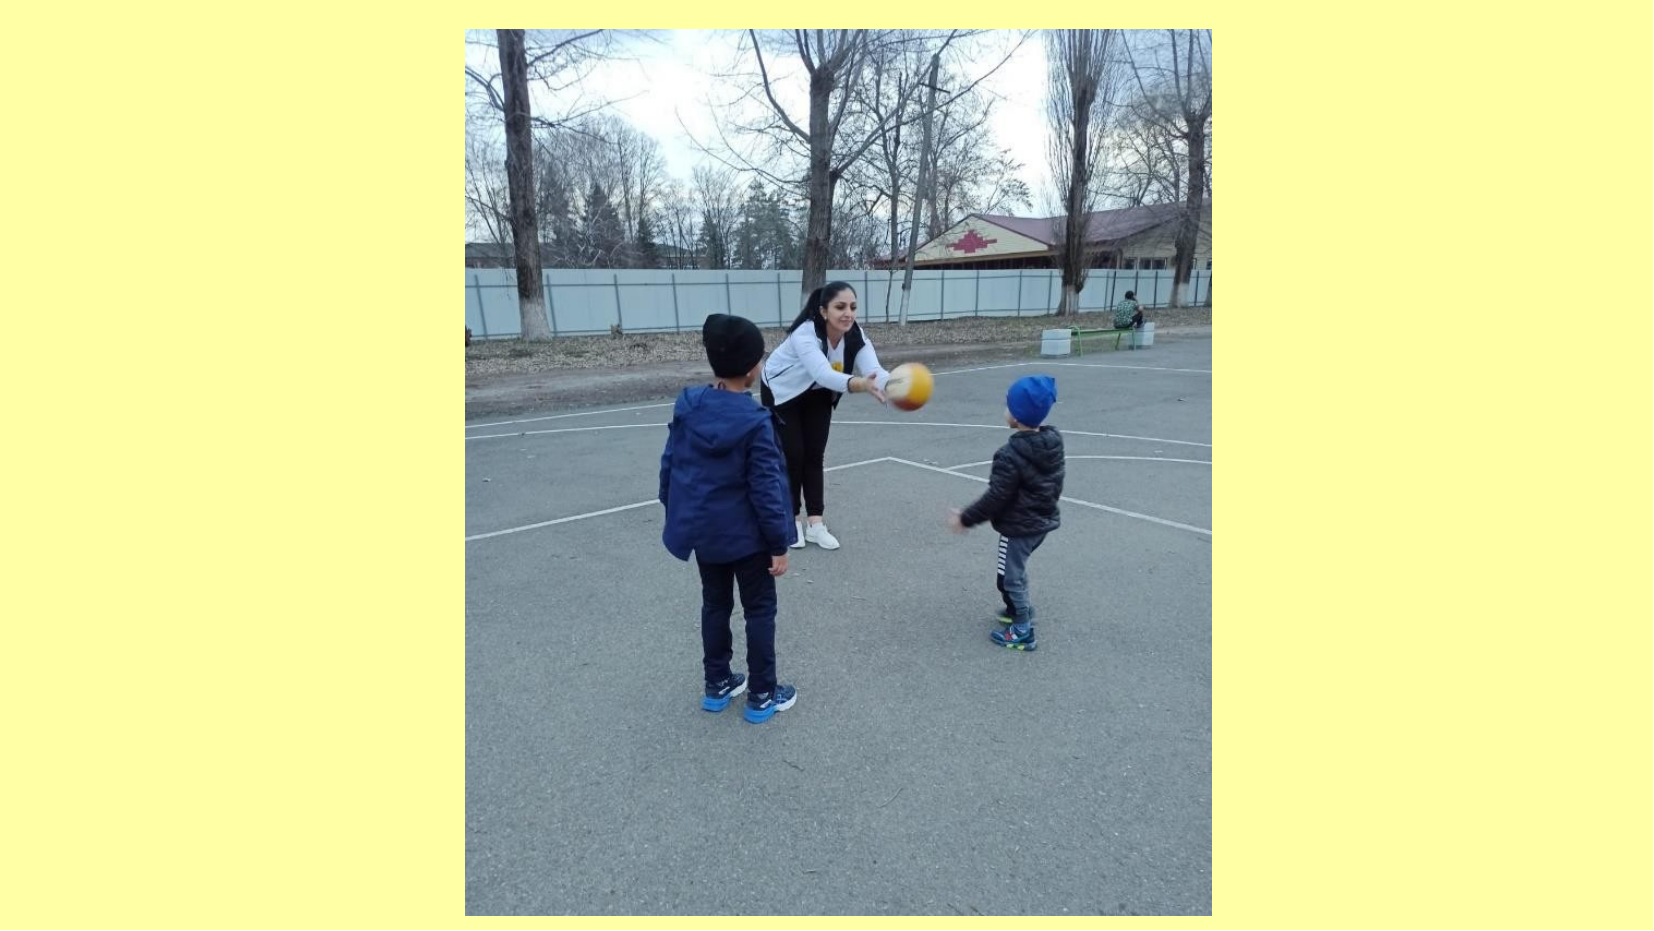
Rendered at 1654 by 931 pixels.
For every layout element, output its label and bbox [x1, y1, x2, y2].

picture [465, 29, 1212, 916]
